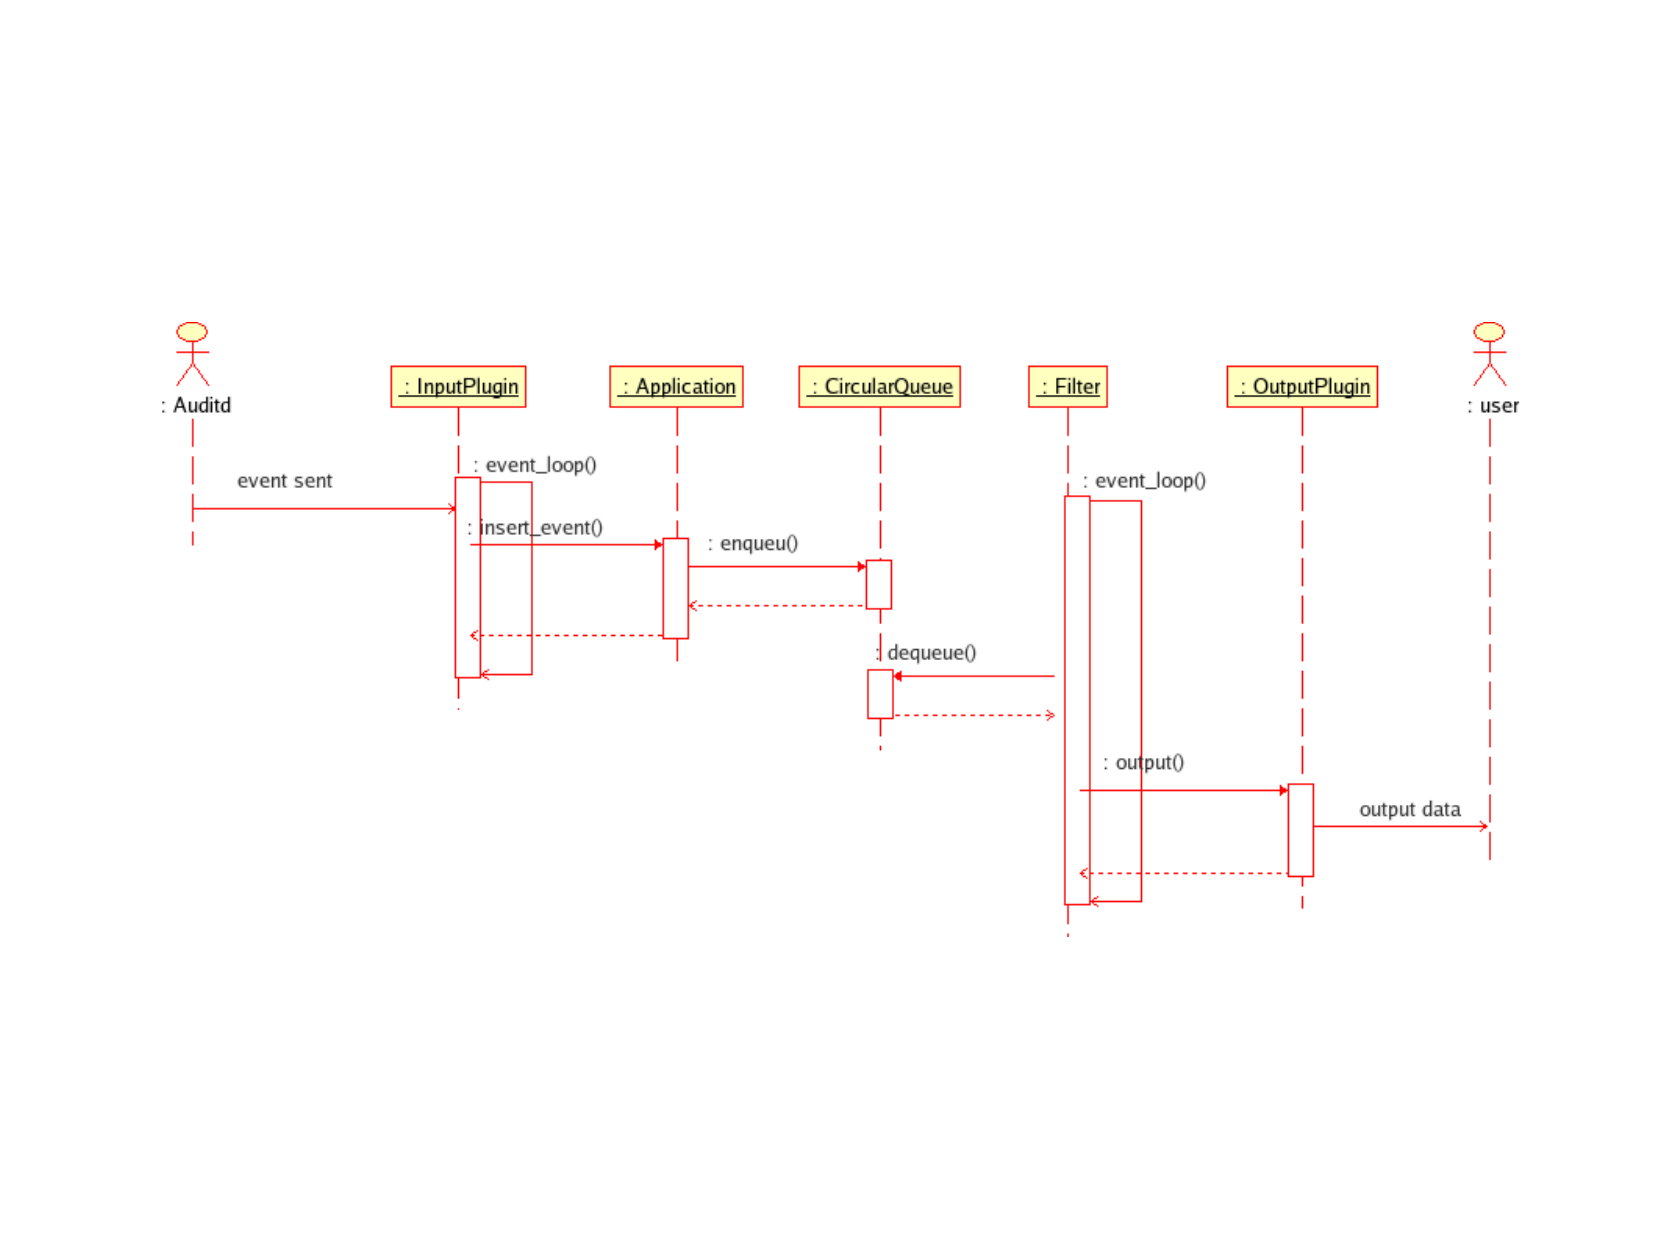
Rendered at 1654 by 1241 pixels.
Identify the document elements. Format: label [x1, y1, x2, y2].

picture [147, 322, 1527, 937]
